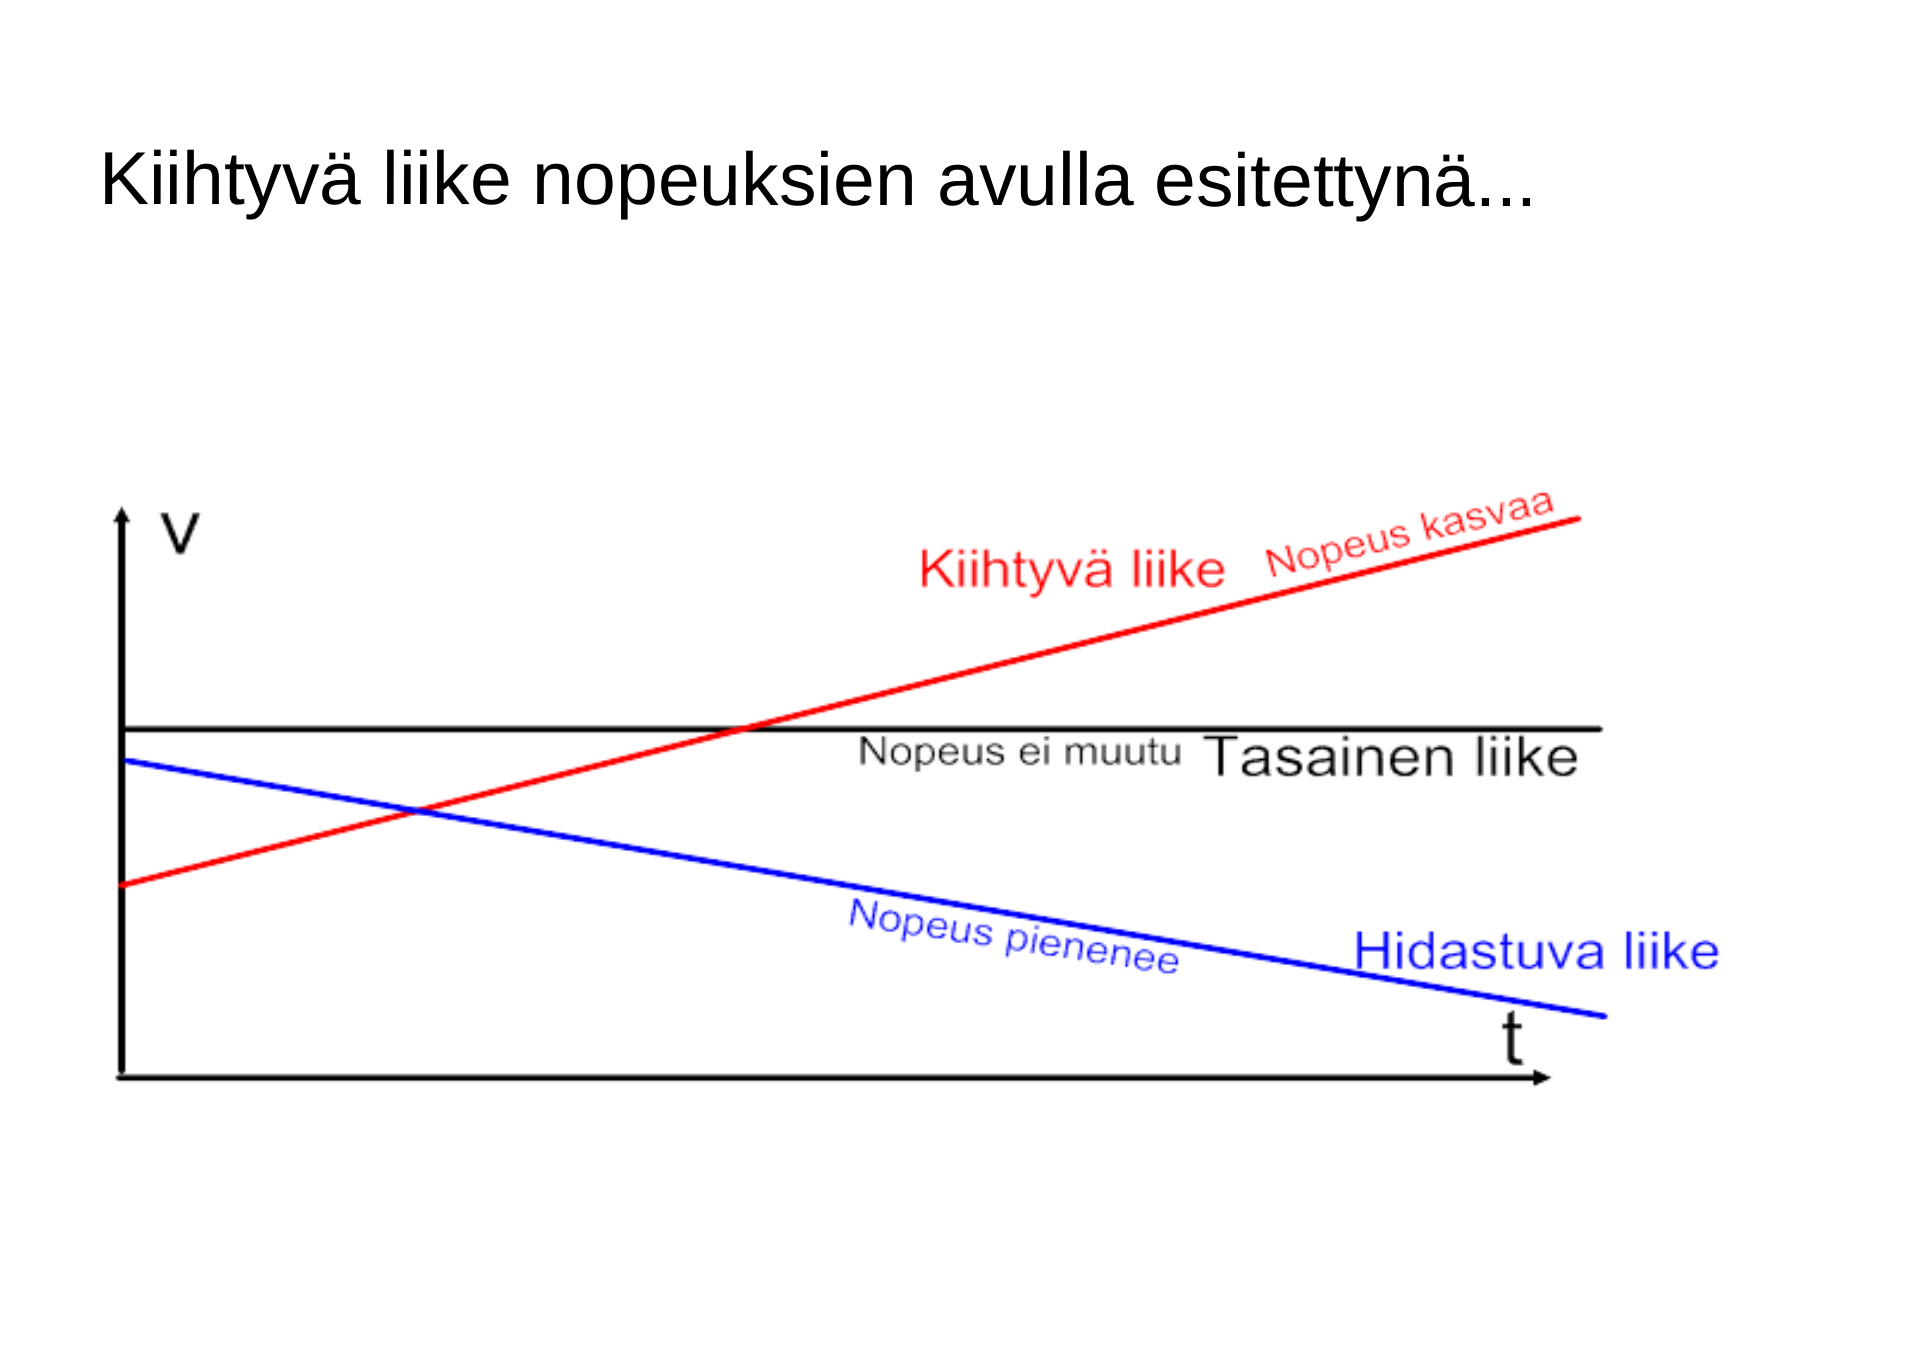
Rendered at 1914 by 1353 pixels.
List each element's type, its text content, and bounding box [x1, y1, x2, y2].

picture [70, 413, 1774, 1147]
text_box Kiihtyvä liike nopeuksien avulla esitettynä... [84, 129, 1737, 243]
